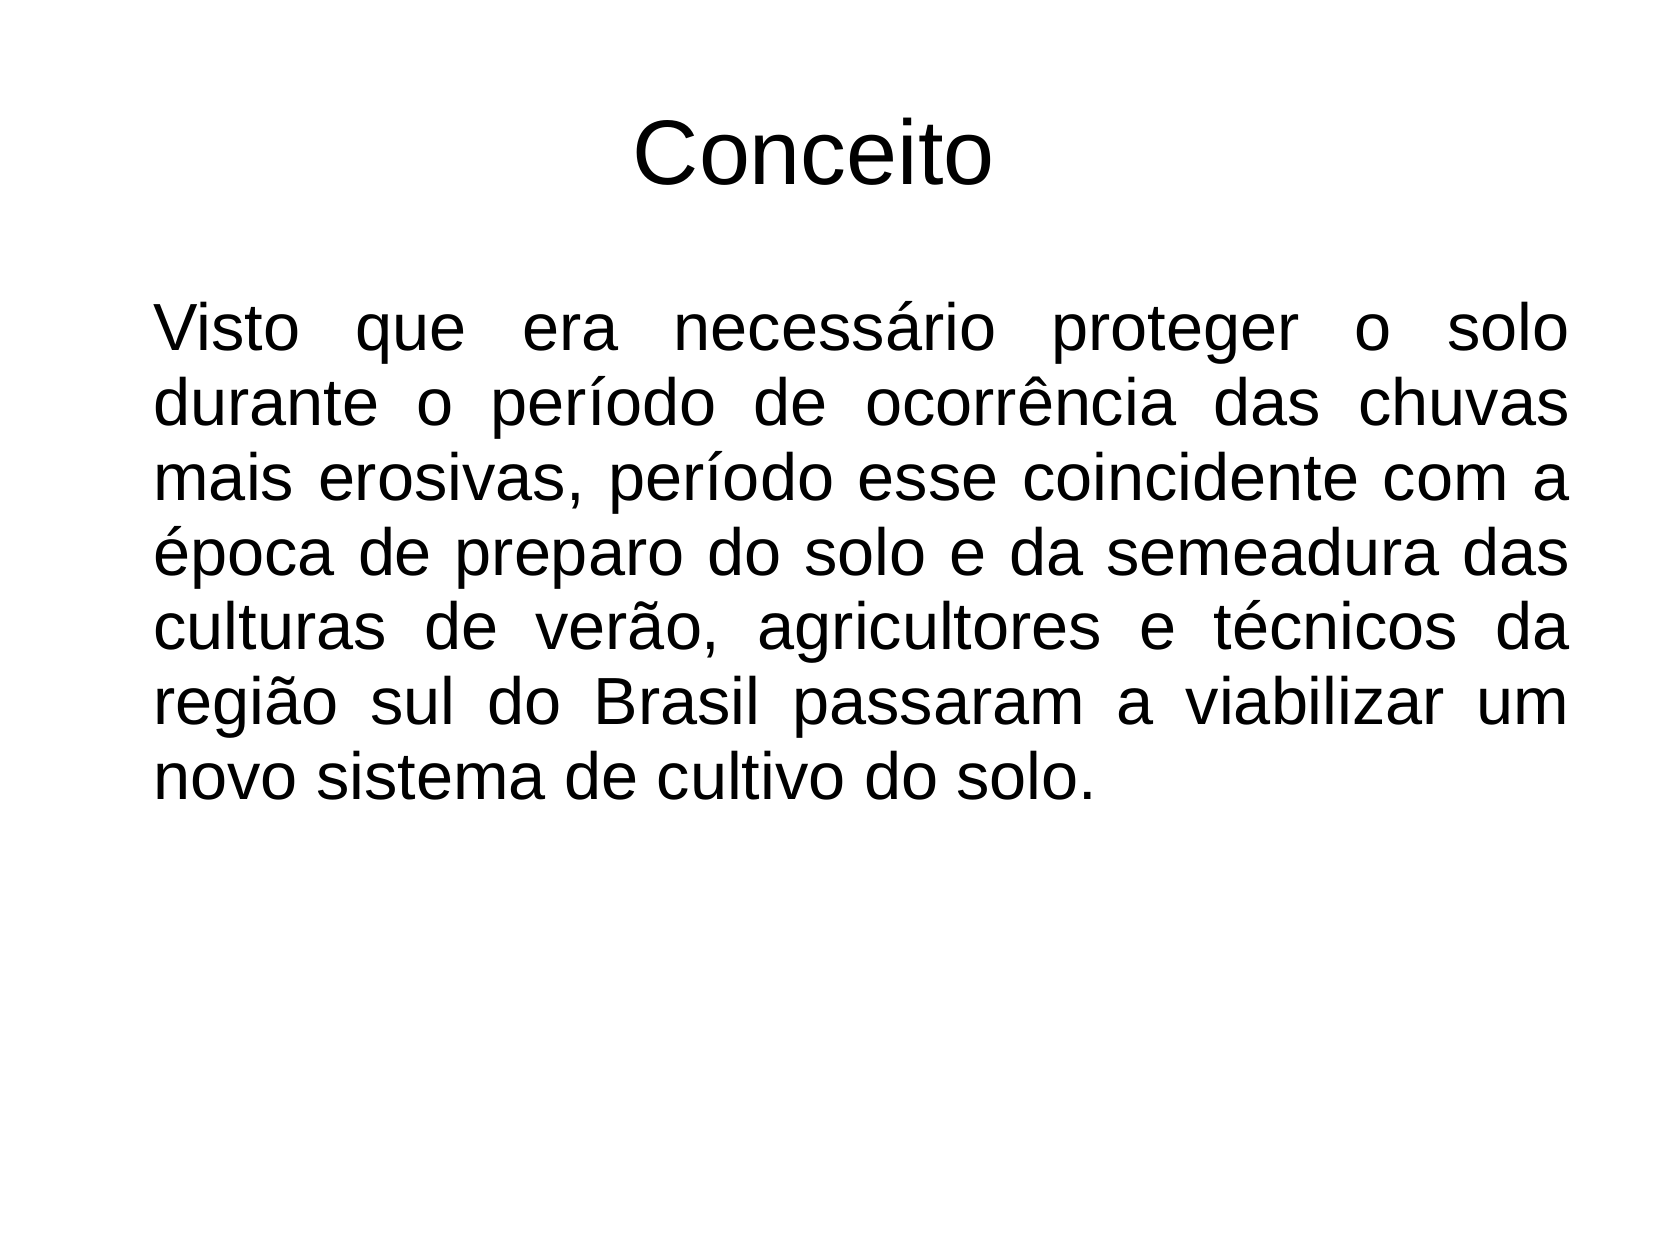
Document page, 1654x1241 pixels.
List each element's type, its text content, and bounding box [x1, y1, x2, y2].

title Conceito [82, 49, 1571, 257]
list Visto que era necessário proteger o solo durante o período de ocorrência das chuvas mais erosivas, período esse coincidente com a época de preparo do solo e da semeadura das culturas de verão, agricultores e técnicos da região sul do Brasil passaram a viabilizar um novo sistema de cultivo do solo. [82, 290, 1571, 1010]
